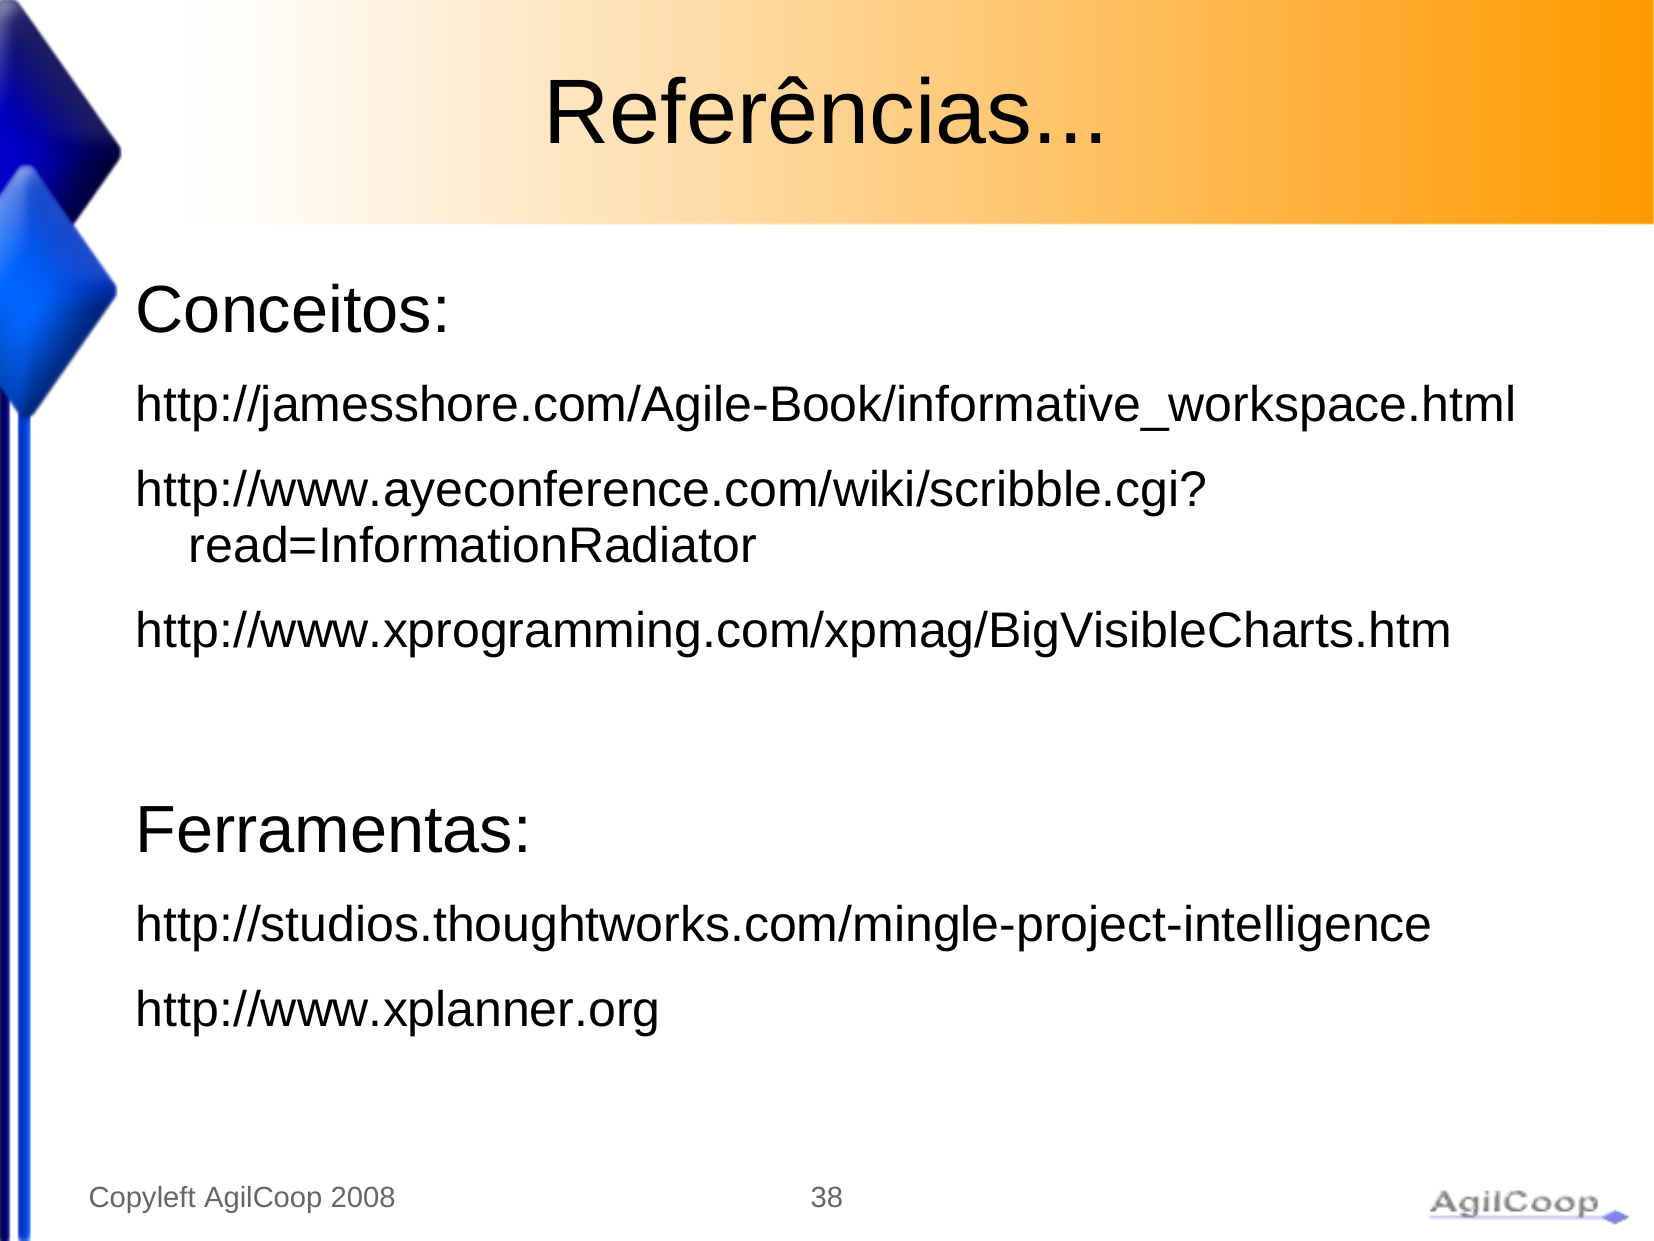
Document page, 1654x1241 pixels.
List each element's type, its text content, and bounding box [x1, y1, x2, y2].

picture [0, 0, 1654, 1241]
list Conceitos: http://jamesshore.com/Agile-Book/informative_workspace.html http://www.ayeconference.com/wiki/scribble.cgi?read=InformationRadiator http://www.xprogramming.com/xpmag/BigVisibleCharts.htm Ferramentas: http://studios.thoughtworks.com/mingle-project-intelligence http://www.xplanner.org [118, 271, 1607, 1108]
title Referências... [82, 15, 1571, 208]
